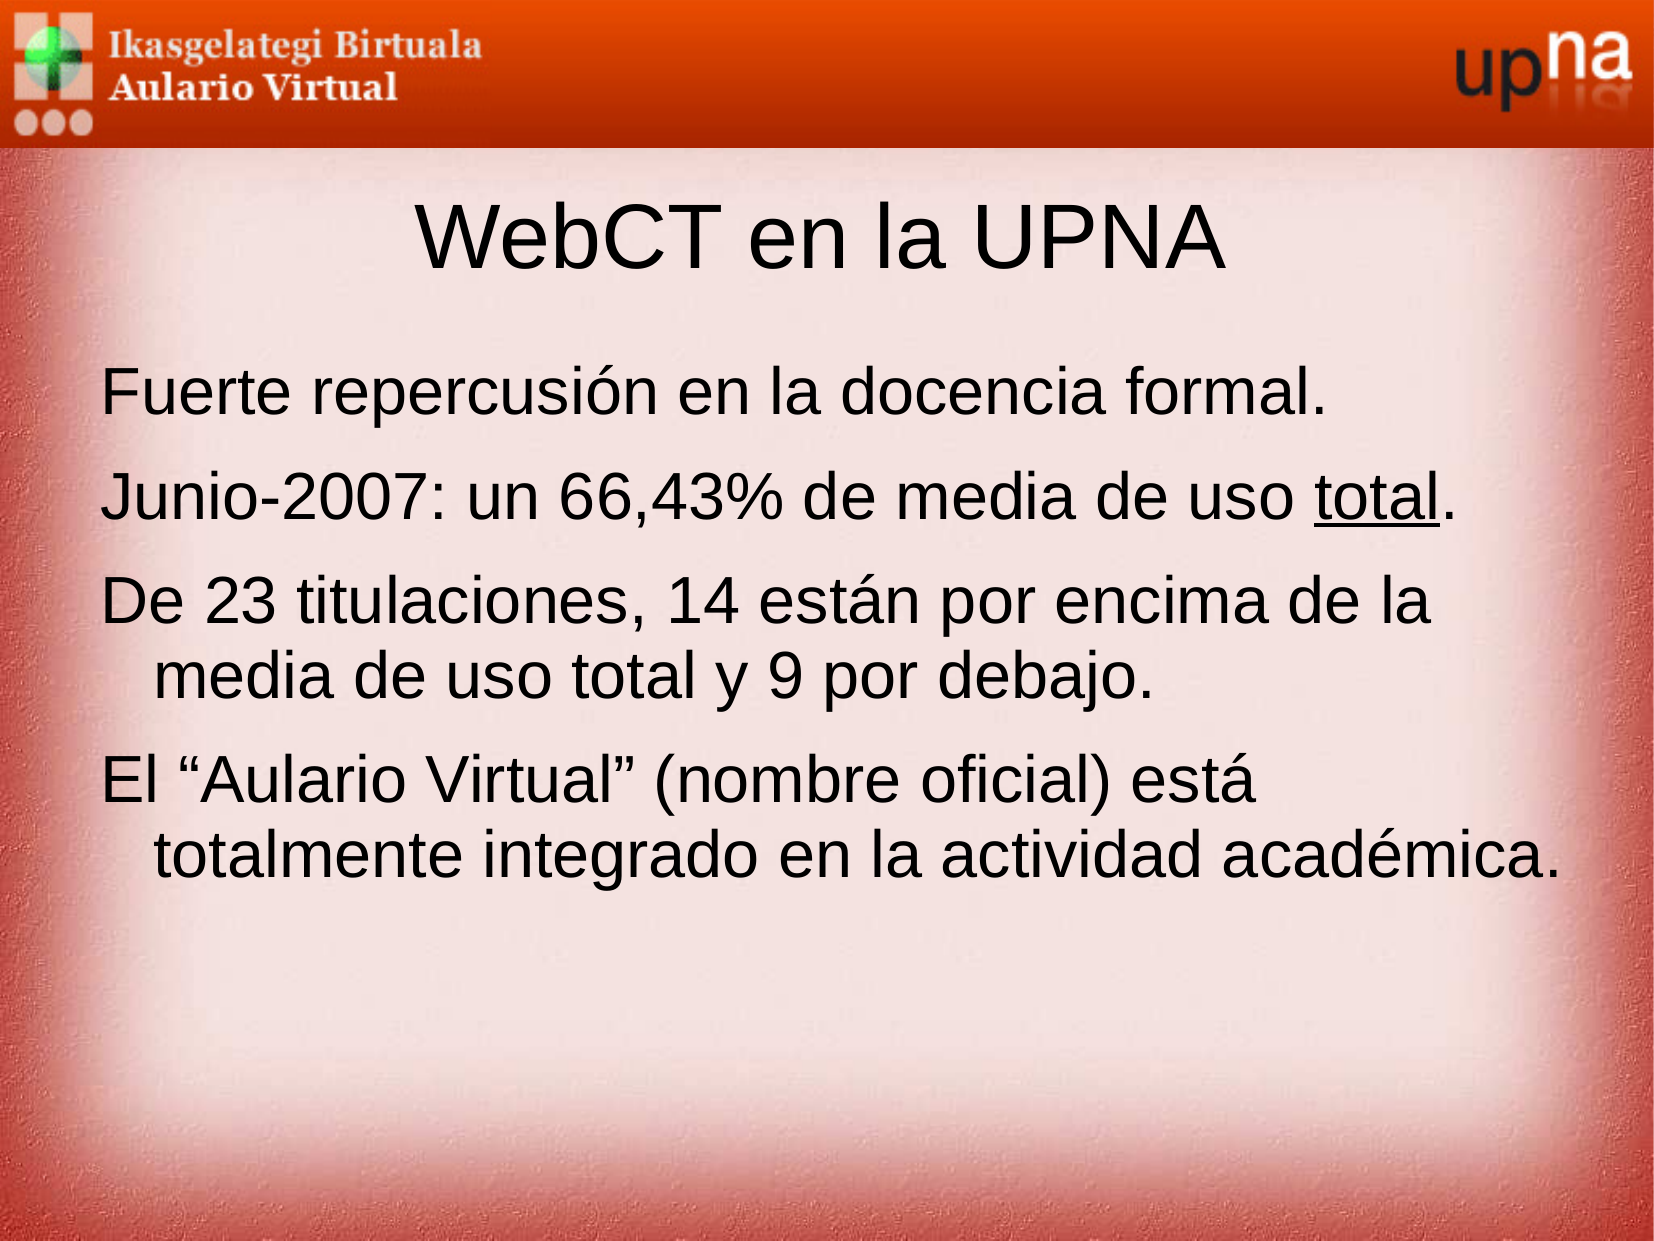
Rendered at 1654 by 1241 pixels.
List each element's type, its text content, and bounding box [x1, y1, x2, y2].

list Fuerte repercusión en la docencia formal. Junio-2007: un 66,43% de media de uso total. De 23 titulaciones, 14 están por encima de la media de uso total y 9 por debajo. El “Aulario Virtual” (nombre oficial) está totalmente integrado en la actividad académica. [82, 354, 1571, 1094]
picture [0, 0, 1654, 1241]
title WebCT en la UPNA [76, 147, 1565, 326]
